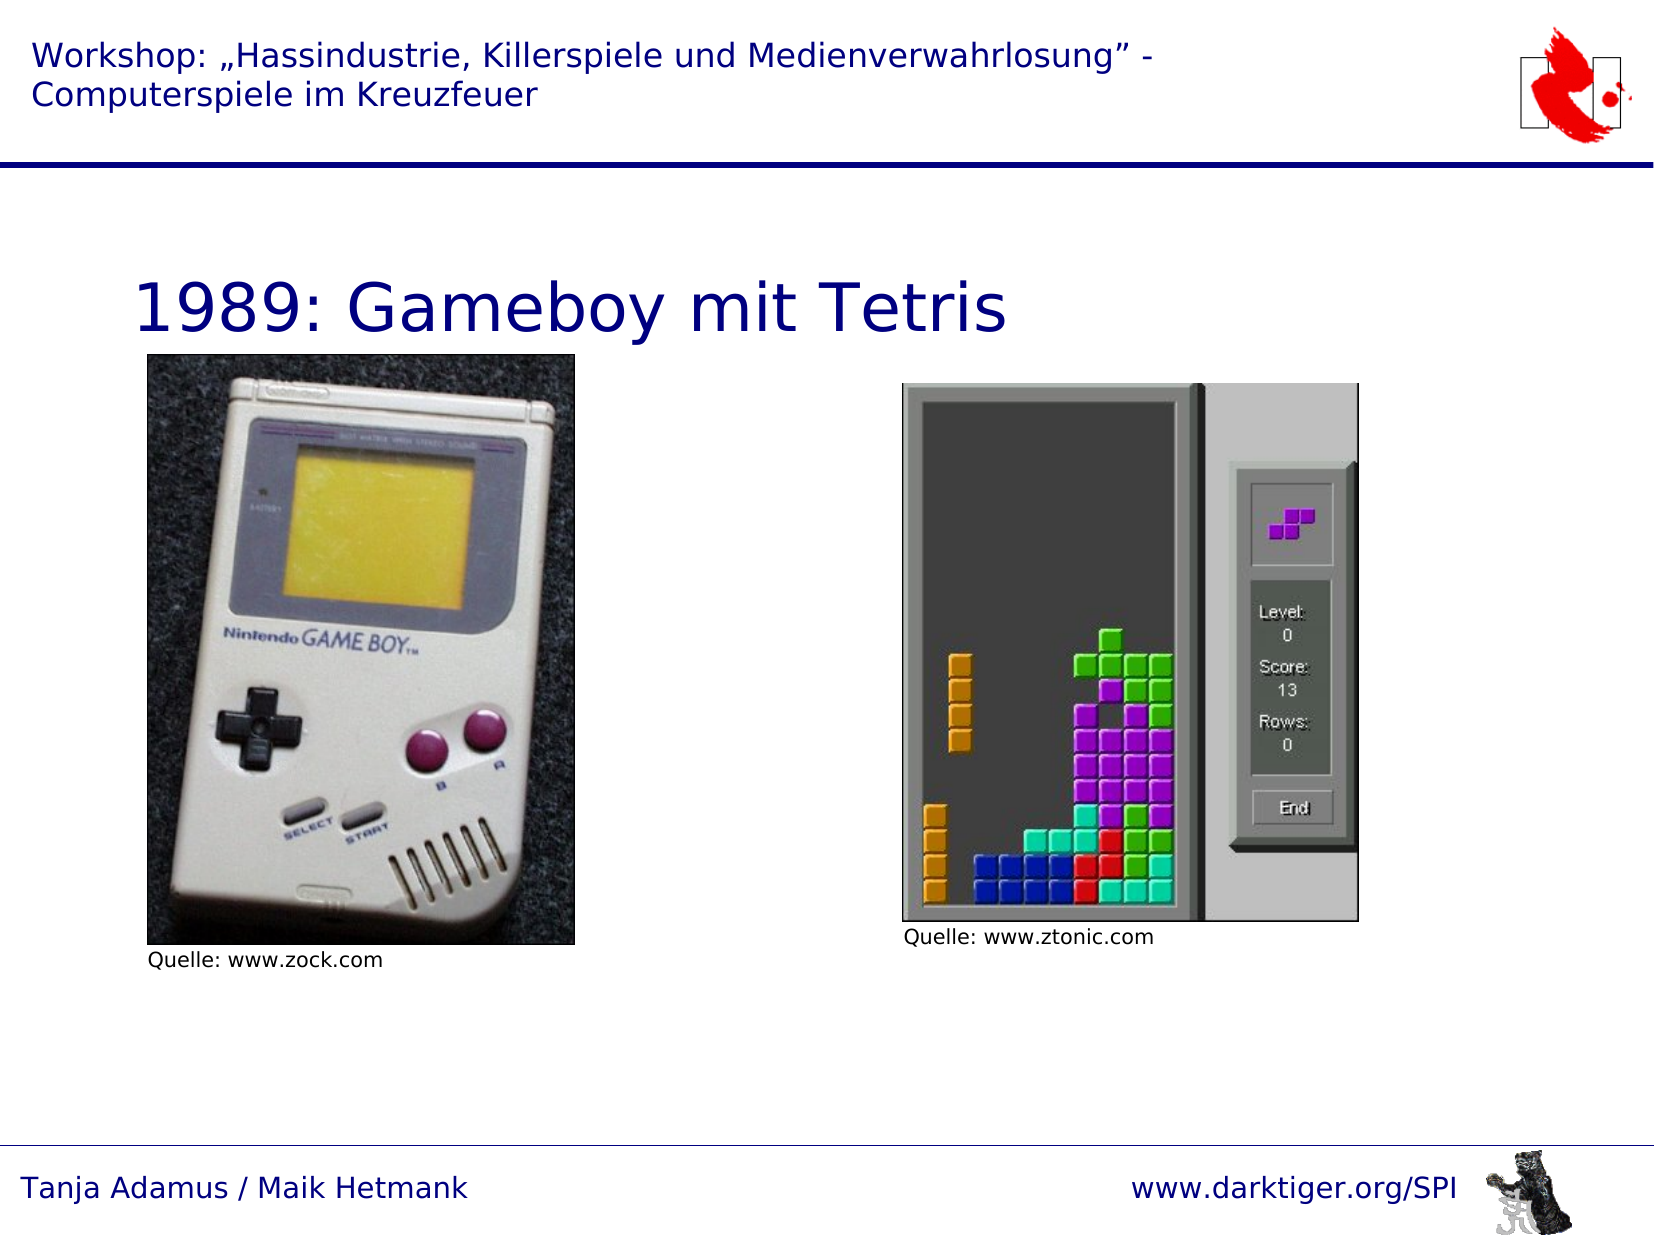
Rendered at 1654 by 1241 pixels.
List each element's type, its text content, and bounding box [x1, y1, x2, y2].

picture [902, 383, 1359, 922]
picture [147, 354, 575, 945]
text_box 1989: Gameboy mit Tetris [118, 261, 1447, 355]
text_box Quelle: www.ztonic.com [888, 917, 1170, 957]
picture [1486, 1150, 1572, 1235]
text_box Quelle: www.zock.com [132, 941, 399, 981]
picture [1503, 16, 1632, 148]
text_box Workshop: „Hassindustrie, Killerspiele und Medienverwahrlosung” - Computerspiele im Kreuzfeuer [16, 29, 1418, 178]
